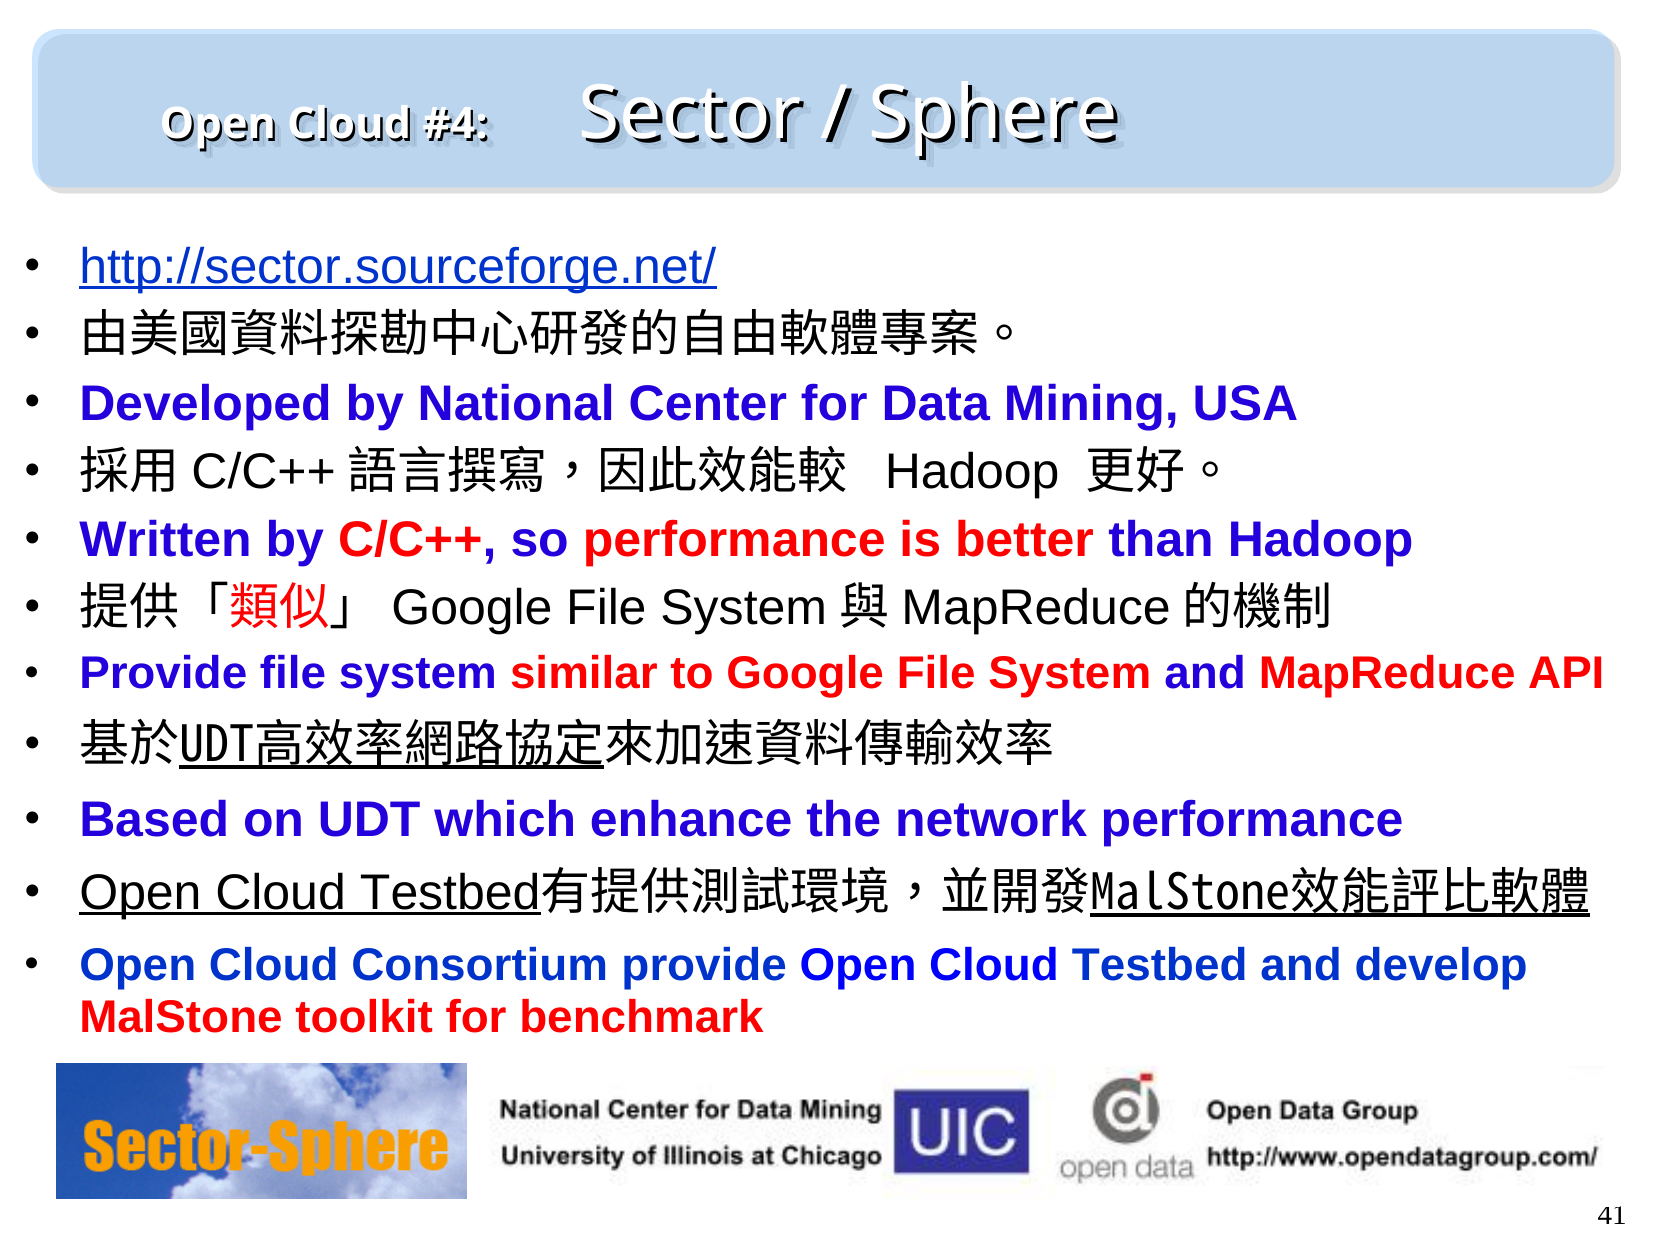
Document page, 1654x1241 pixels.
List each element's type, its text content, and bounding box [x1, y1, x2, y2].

picture [473, 1066, 1616, 1201]
text_box http://sector.sourceforge.net/ 由美國資料探勘中心研發的自由軟體專案。 Developed by National Center for Data Mining, USA 採用C/C++語言撰寫，因此效能較 Hadoop 更好。 Written by C/C++, so performance is better than Hadoop 提供「類似」Google File System與MapReduce的機制 Provide file system similar to Google File System and MapReduce API 基於UDT高效率網路協定來加速資料傳輸效率 Based on UDT which enhance the network performance Open Cloud Testbed有提供測試環境，並開發MalStone效能評比軟體 Open Cloud Consortium provide Open Cloud Testbed and develop MalStone toolkit for benchmark [23, 234, 1641, 996]
picture [56, 1063, 467, 1199]
text_box Open Cloud #4: Sector / Sphere [32, 29, 1615, 188]
